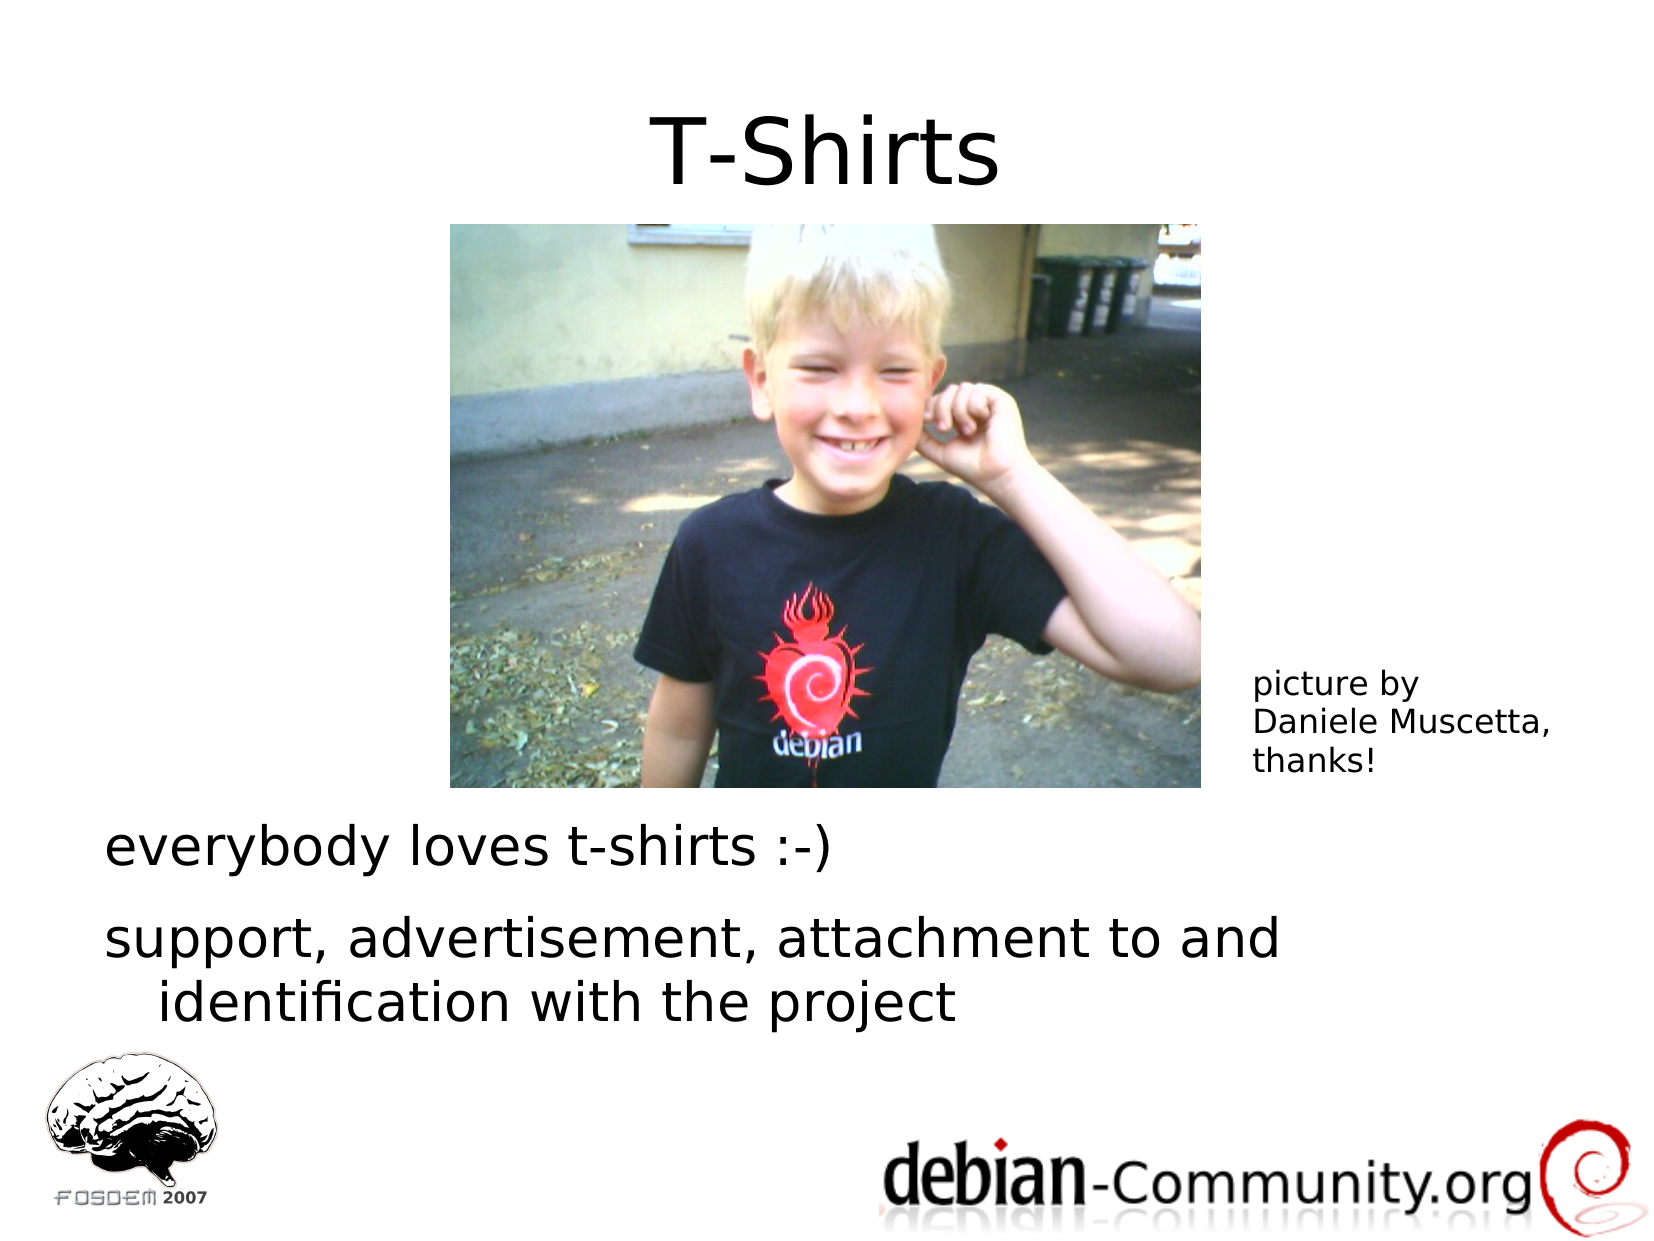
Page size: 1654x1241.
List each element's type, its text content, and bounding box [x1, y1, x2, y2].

title T-Shirts [82, 49, 1571, 257]
list everybody loves t-shirts :-) support, advertisement, attachment to and identification with the project [86, 815, 1576, 1126]
picture [876, 1113, 1654, 1241]
picture [37, 1050, 226, 1211]
picture [450, 224, 1201, 788]
text_box picture by Daniele Muscetta, thanks! [1237, 657, 1613, 788]
